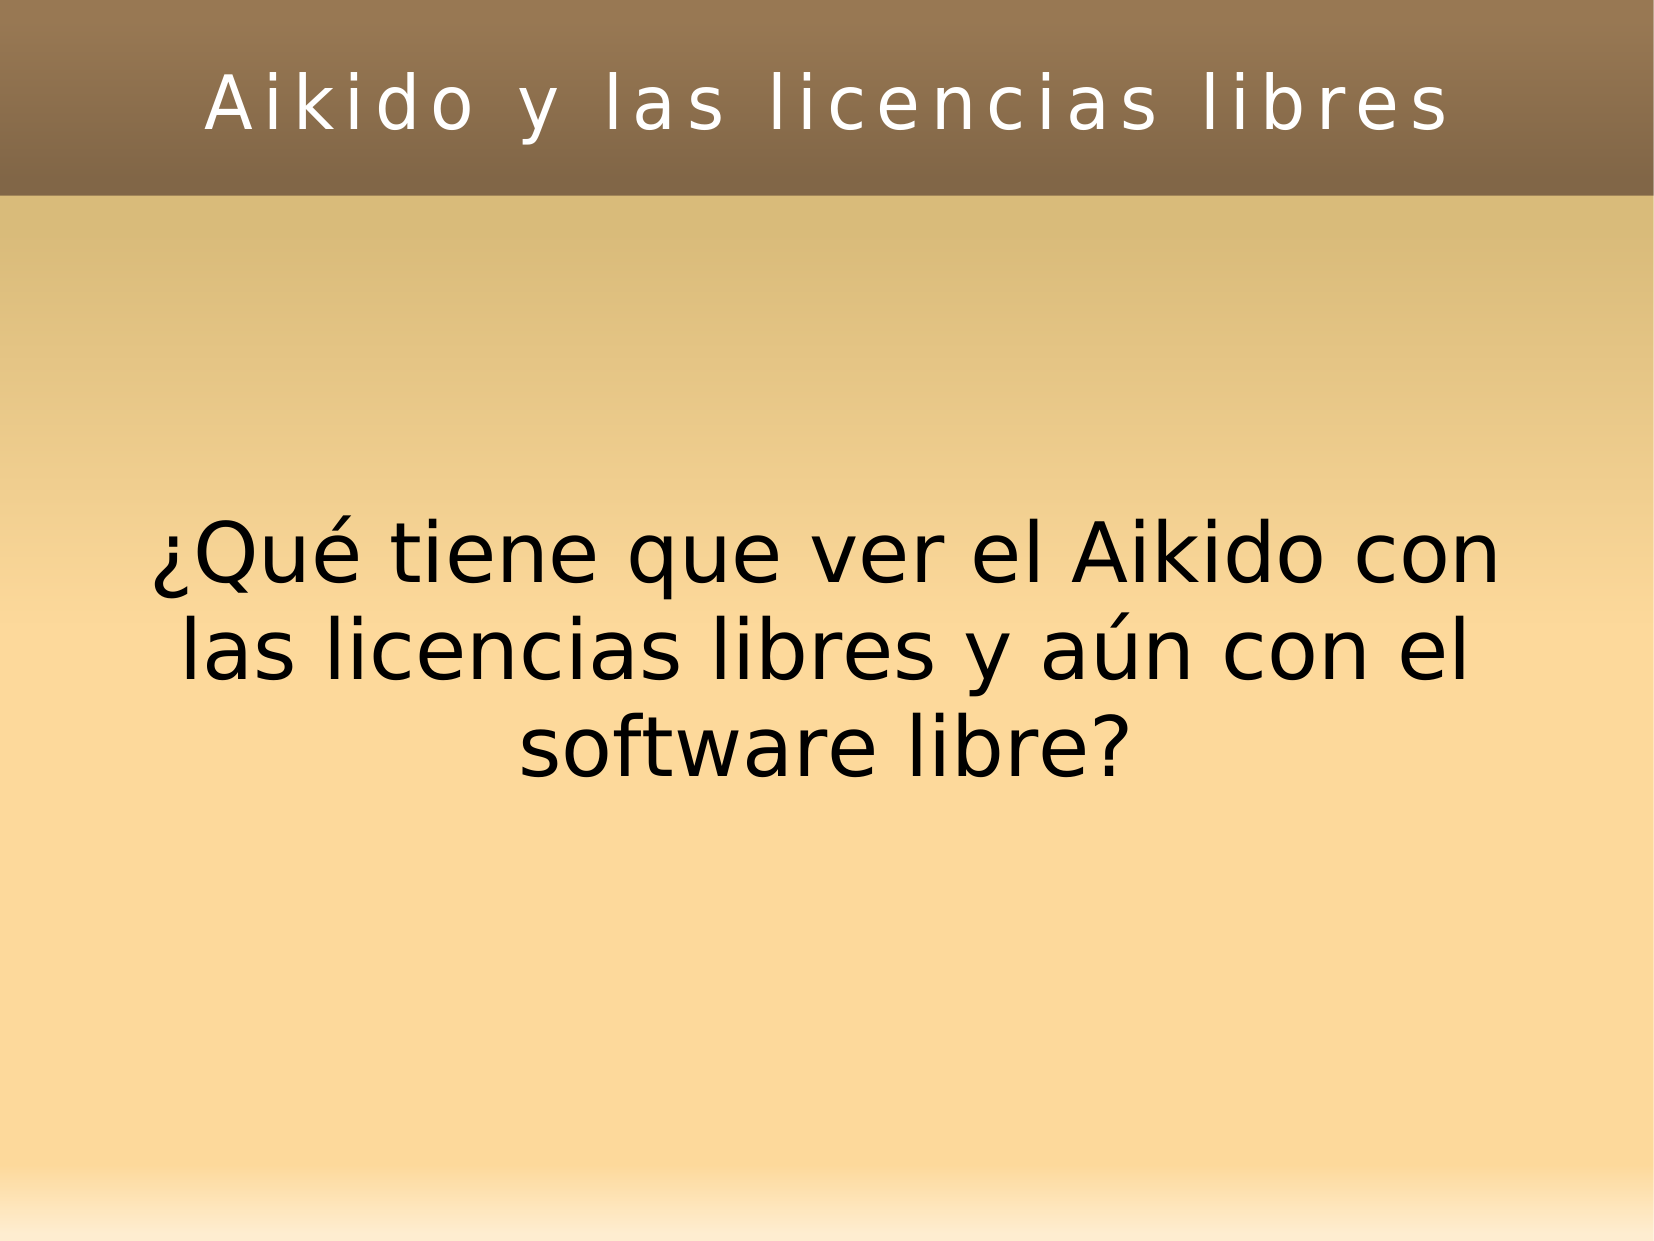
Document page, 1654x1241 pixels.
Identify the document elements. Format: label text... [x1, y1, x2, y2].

title Aikido y las licencias libres [59, 29, 1595, 178]
picture [0, 0, 1654, 1241]
subtitle ¿Qué tiene que ver el Aikido con las licencias libres y aún con el software libre? [82, 290, 1571, 1109]
